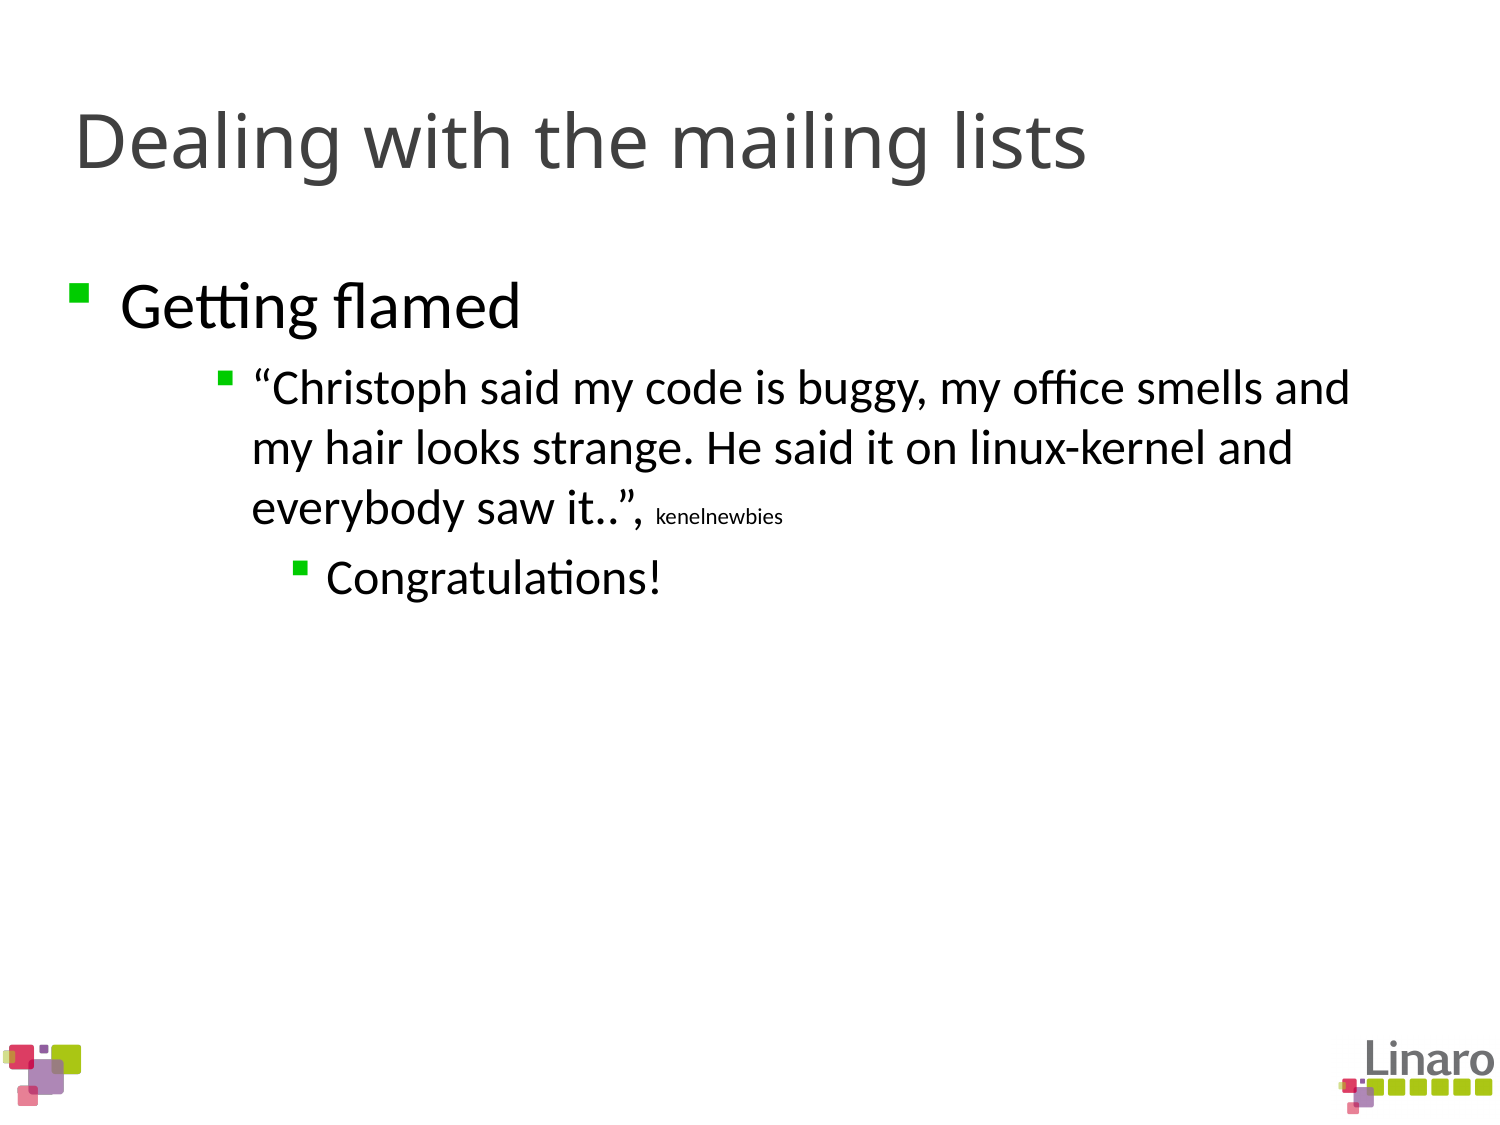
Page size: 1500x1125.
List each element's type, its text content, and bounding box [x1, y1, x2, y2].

title Dealing with the mailing lists [59, 40, 1410, 237]
picture [1331, 1035, 1500, 1119]
picture [0, 1041, 84, 1125]
list Getting flamed “Christoph said my code is buggy, my office smells and my hair looks strange. He said it on linux-kernel and everybody saw it..”, kenelnewbies Congratulations! [48, 254, 1418, 1034]
